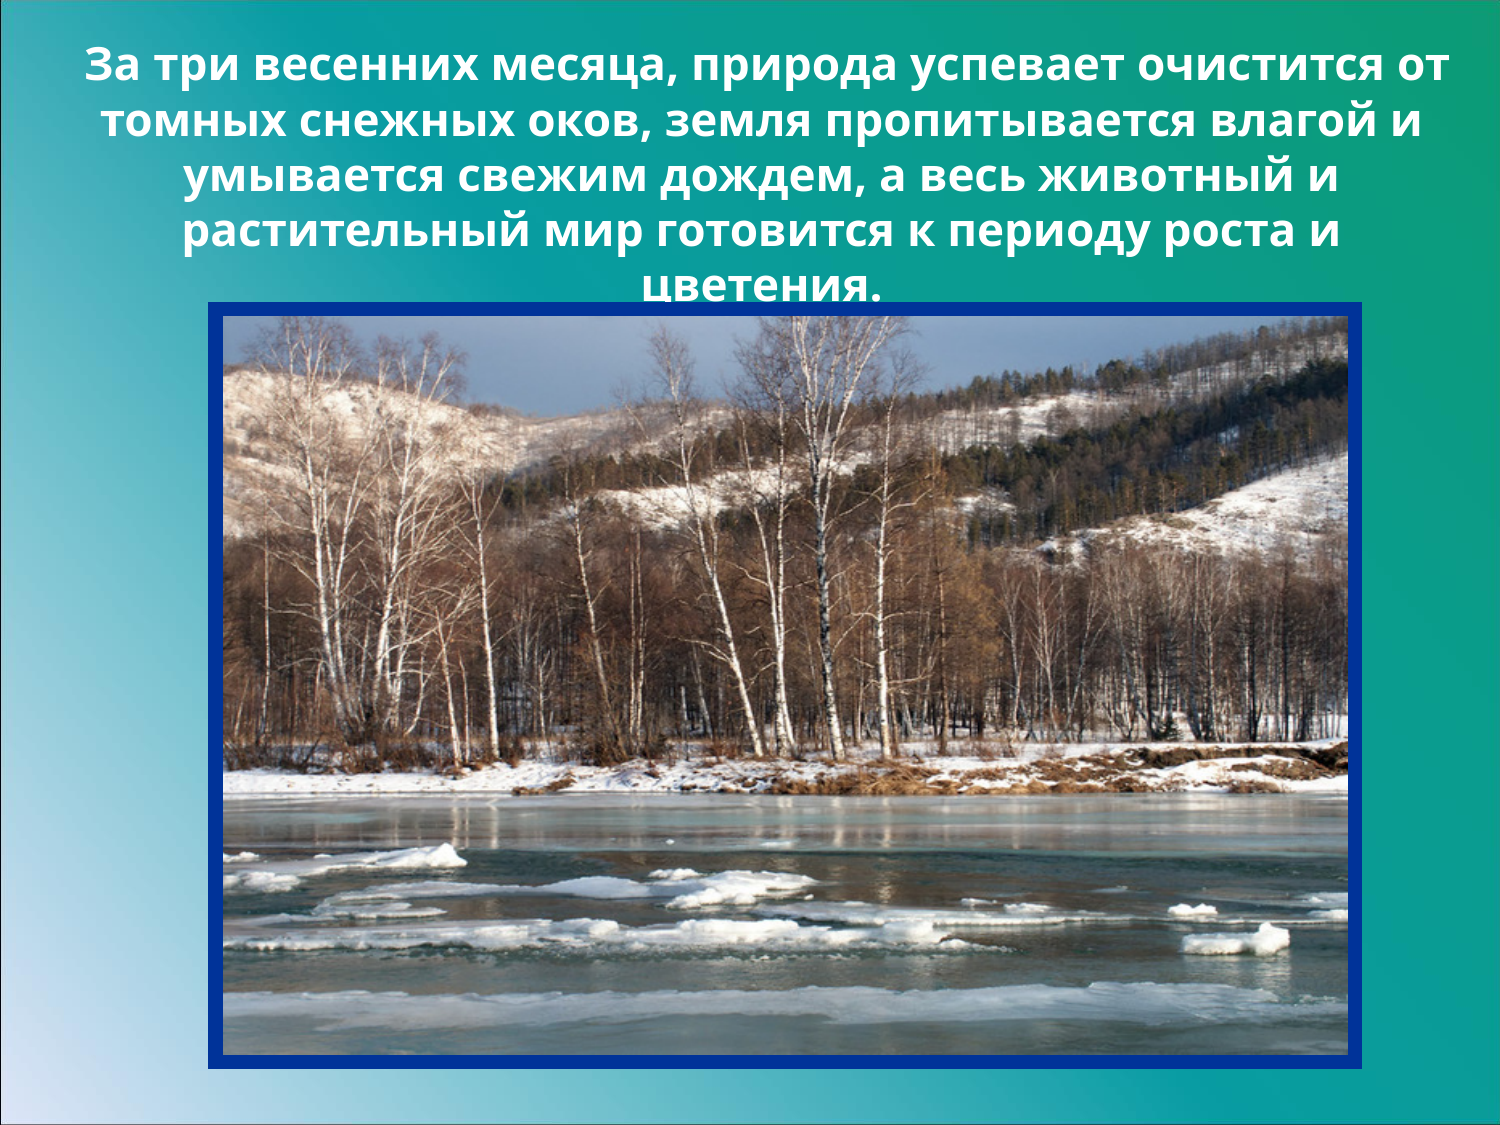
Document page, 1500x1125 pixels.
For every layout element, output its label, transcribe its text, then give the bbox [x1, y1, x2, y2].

picture [222, 316, 1348, 1055]
title За три весенних месяца, природа успевает очистится от томных снежных оков, земля пропитывается влагой и умывается свежим дождем, а весь животный и растительный мир готовится к периоду роста и цветения. [58, 23, 1465, 270]
